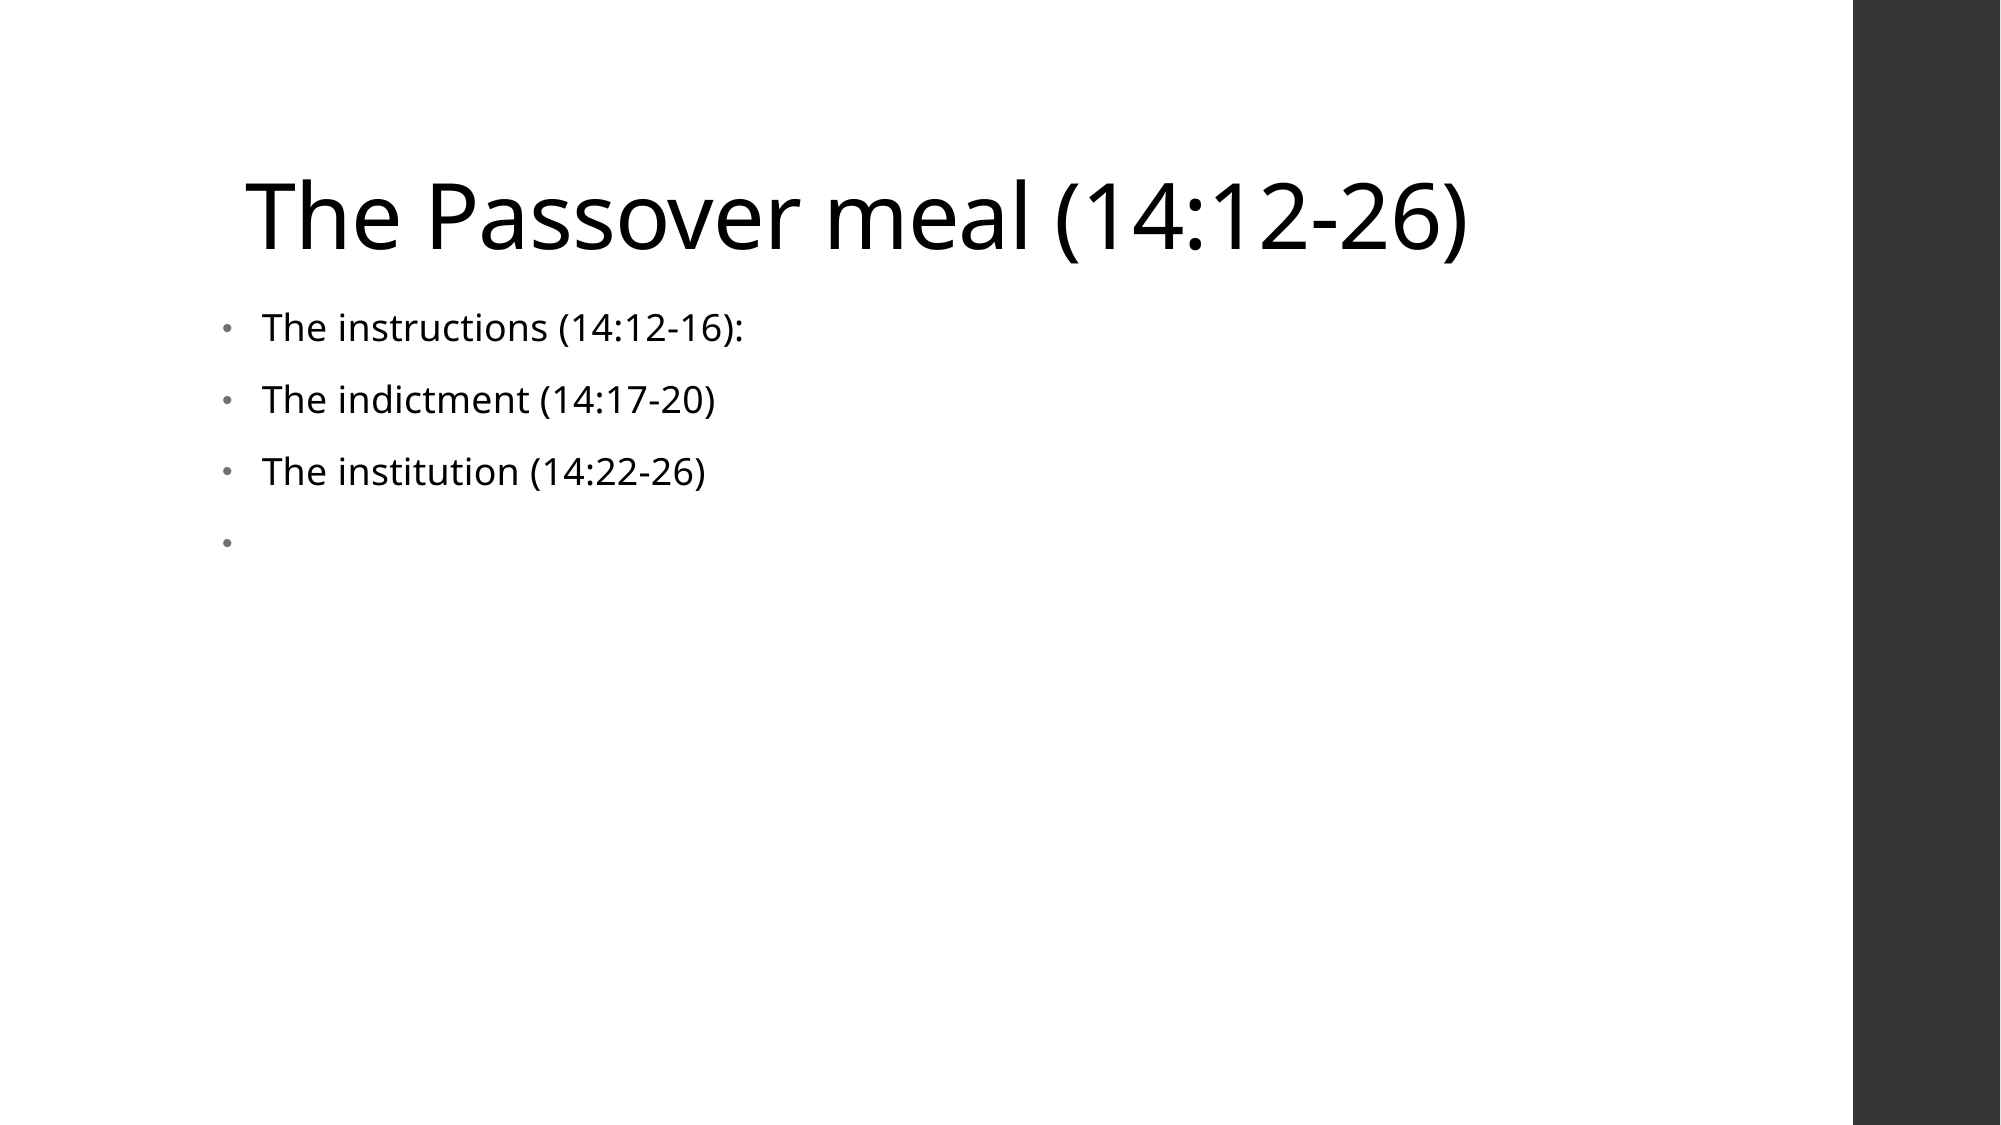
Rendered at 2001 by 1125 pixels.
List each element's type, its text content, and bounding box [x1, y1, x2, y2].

title The Passover meal (14:12-26) [206, 60, 1797, 278]
list The instructions (14:12-16): The indictment (14:17-20) The institution (14:22-26) [206, 299, 1617, 1014]
